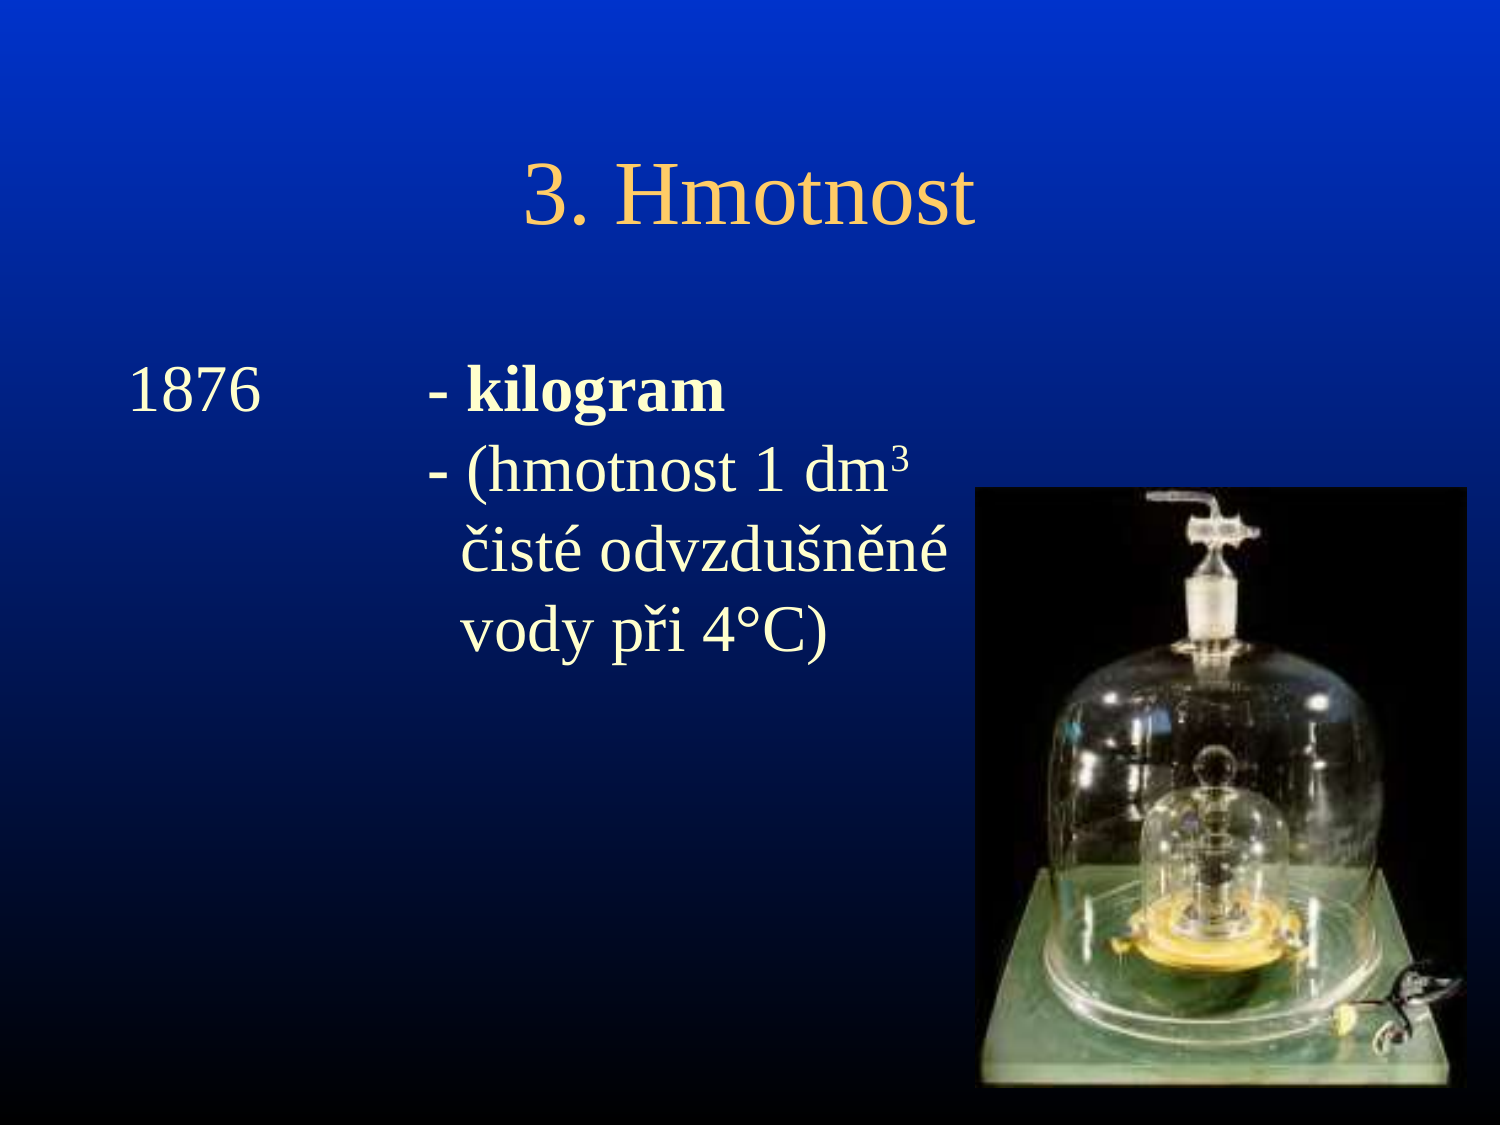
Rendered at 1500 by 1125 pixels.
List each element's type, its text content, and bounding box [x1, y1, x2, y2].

picture [975, 487, 1467, 1088]
title 3. Hmotnost [112, 37, 1388, 250]
list 1876 - kilogram - (hmotnost 1 dm3 čisté odvzdušněné vody při 4°C) [112, 337, 1388, 1013]
